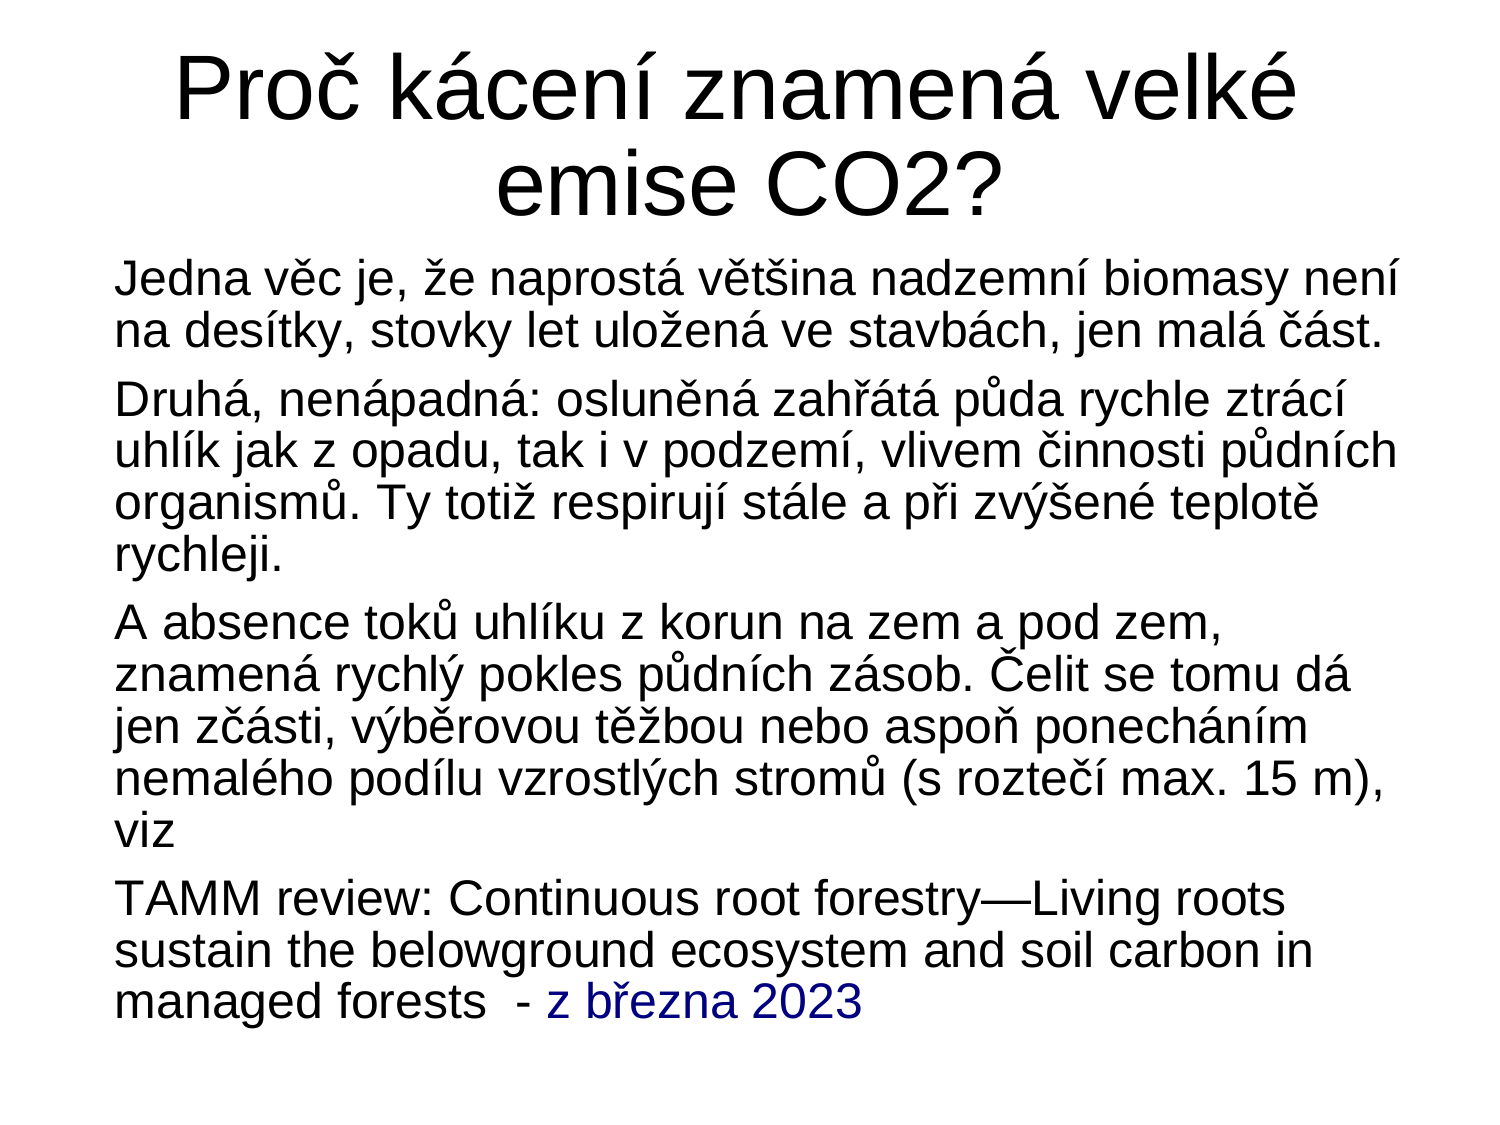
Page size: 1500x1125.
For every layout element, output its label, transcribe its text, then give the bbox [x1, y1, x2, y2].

list Jedna věc je, že naprostá většina nadzemní biomasy není na desítky, stovky let uložená ve stavbách, jen malá část. Druhá, nenápadná: osluněná zahřátá půda rychle ztrácí uhlík jak z opadu, tak i v podzemí, vlivem činnosti půdních organismů. Ty totiž respirují stále a při zvýšené teplotě rychleji. A absence toků uhlíku z korun na zem a pod zem, znamená rychlý pokles půdních zásob. Čelit se tomu dá jen zčásti, výběrovou těžbou nebo aspoň ponecháním nemalého podílu vzrostlých stromů (s roztečí max. 15 m), viz TAMM review: Continuous root forestry—Living roots sustain the belowground ecosystem and soil carbon in managed forests - z března 2023 [59, 254, 1409, 1030]
title Proč kácení znamená velké emise CO2? [75, 43, 1425, 235]
